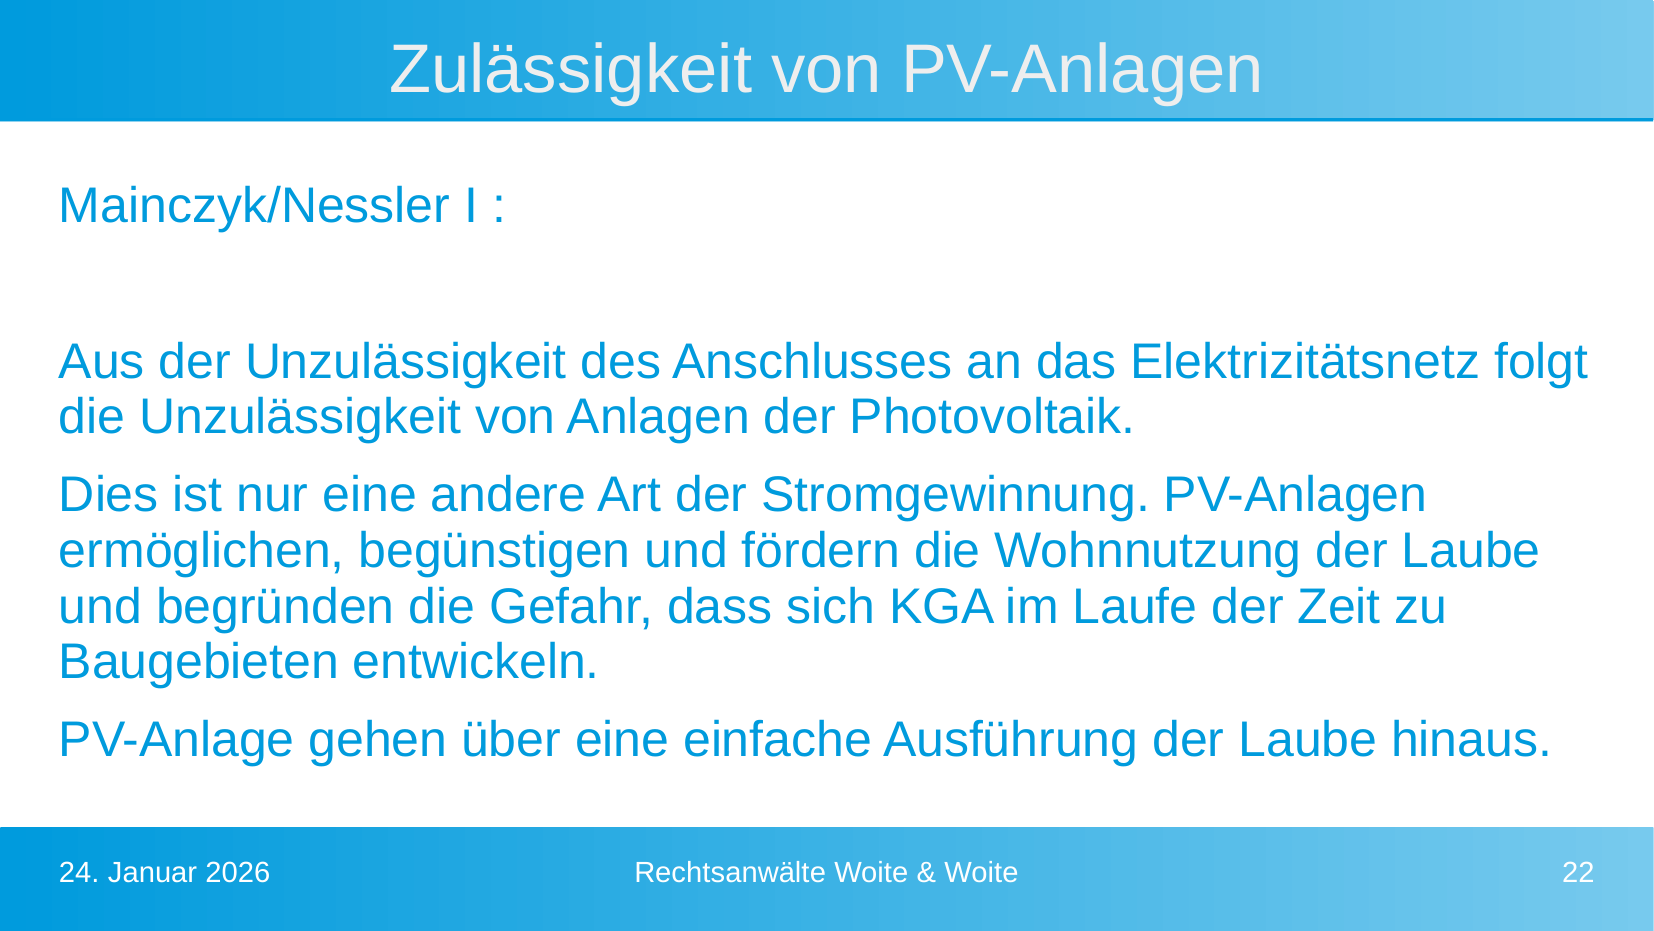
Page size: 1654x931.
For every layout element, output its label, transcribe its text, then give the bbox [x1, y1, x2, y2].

list Mainczyk/Nessler I : Aus der Unzulässigkeit des Anschlusses an das Elektrizitätsnetz folgt die Unzulässigkeit von Anlagen der Photovoltaik. Dies ist nur eine andere Art der Stromgewinnung. PV-Anlagen ermöglichen, begünstigen und fördern die Wohnnutzung der Laube und begründen die Gefahr, dass sich KGA im Laufe der Zeit zu Baugebieten entwickeln. PV-Anlage gehen über eine einfache Ausführung der Laube hinaus. [59, 177, 1595, 768]
title Zulässigkeit von PV-Anlagen [59, 29, 1595, 108]
